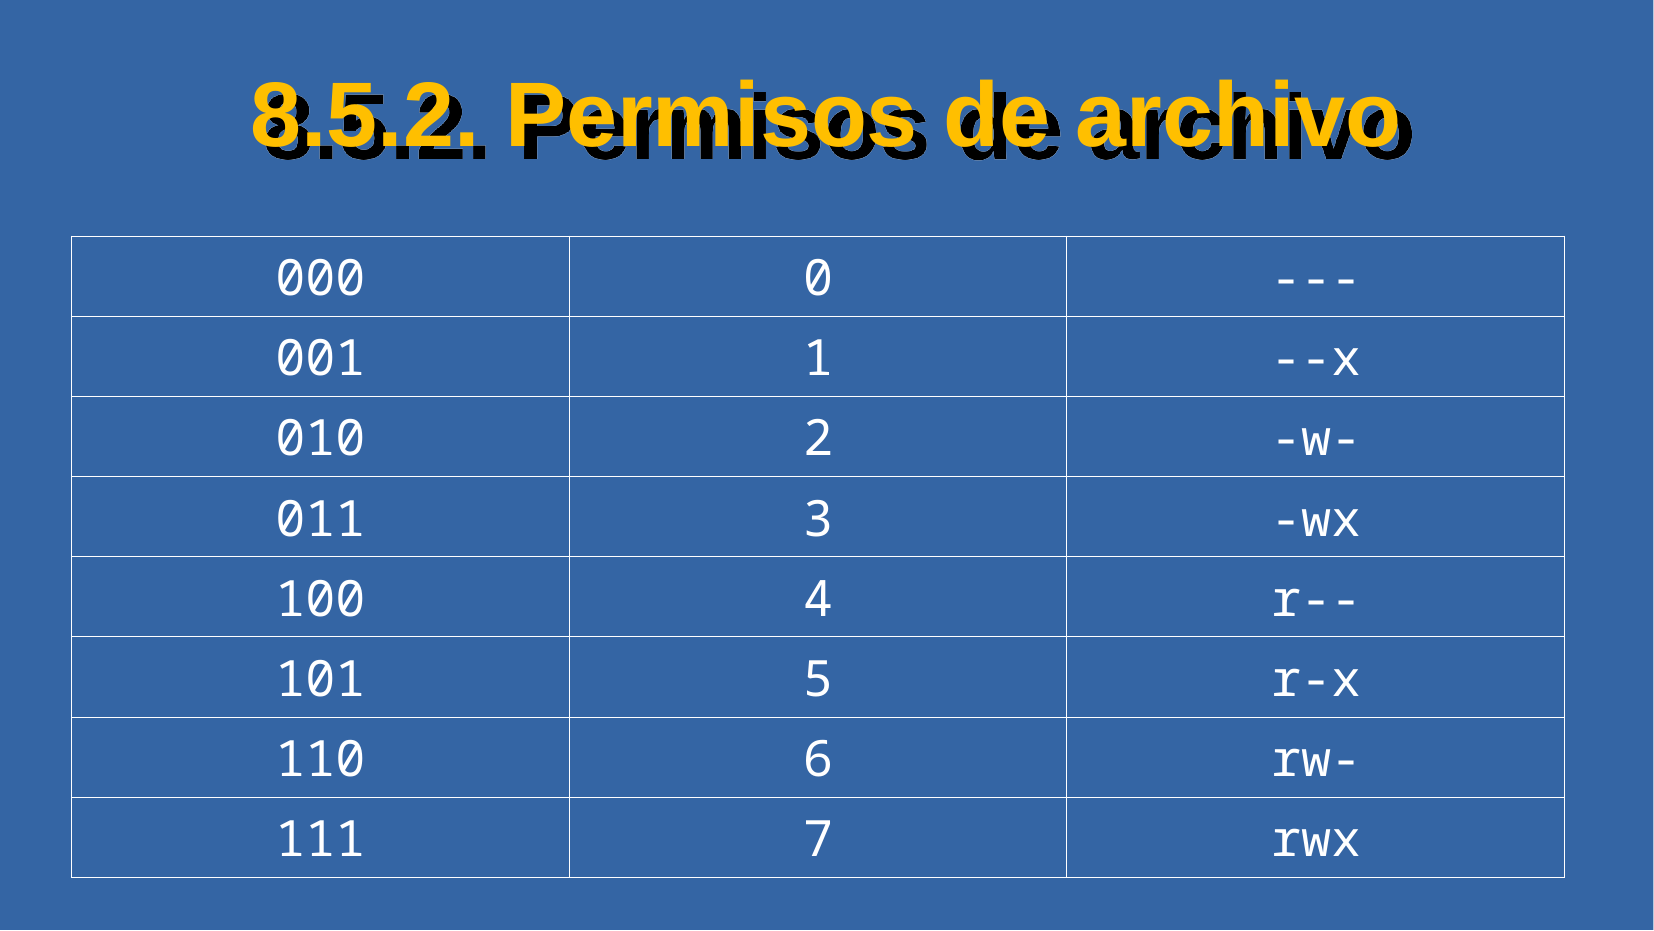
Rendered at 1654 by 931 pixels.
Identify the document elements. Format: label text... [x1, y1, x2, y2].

table_cell 4 [570, 557, 1066, 636]
table_header 000 [72, 237, 569, 316]
table_cell r-- [1067, 557, 1564, 636]
table_header 0 [570, 237, 1066, 316]
table_cell 6 [570, 718, 1066, 797]
table_cell r-x [1067, 637, 1564, 717]
table_cell 011 [72, 477, 569, 556]
table_cell 3 [570, 477, 1066, 556]
table_cell 111 [72, 798, 569, 877]
table_cell 7 [570, 798, 1066, 877]
table_cell 110 [72, 718, 569, 797]
title 8.5.2. Permisos de archivo [82, 37, 1571, 193]
table_cell -wx [1067, 477, 1564, 556]
table_cell 5 [570, 637, 1066, 717]
table_cell rwx [1067, 798, 1564, 877]
table_cell -w- [1067, 397, 1564, 476]
table_cell 010 [72, 397, 569, 476]
table_cell --x [1067, 317, 1564, 396]
table_cell rw- [1067, 718, 1564, 797]
table_cell 1 [570, 317, 1066, 396]
table_header --- [1067, 237, 1564, 316]
table_cell 2 [570, 397, 1066, 476]
table_cell 100 [72, 557, 569, 636]
table_cell 001 [72, 317, 569, 396]
table_cell 101 [72, 637, 569, 717]
